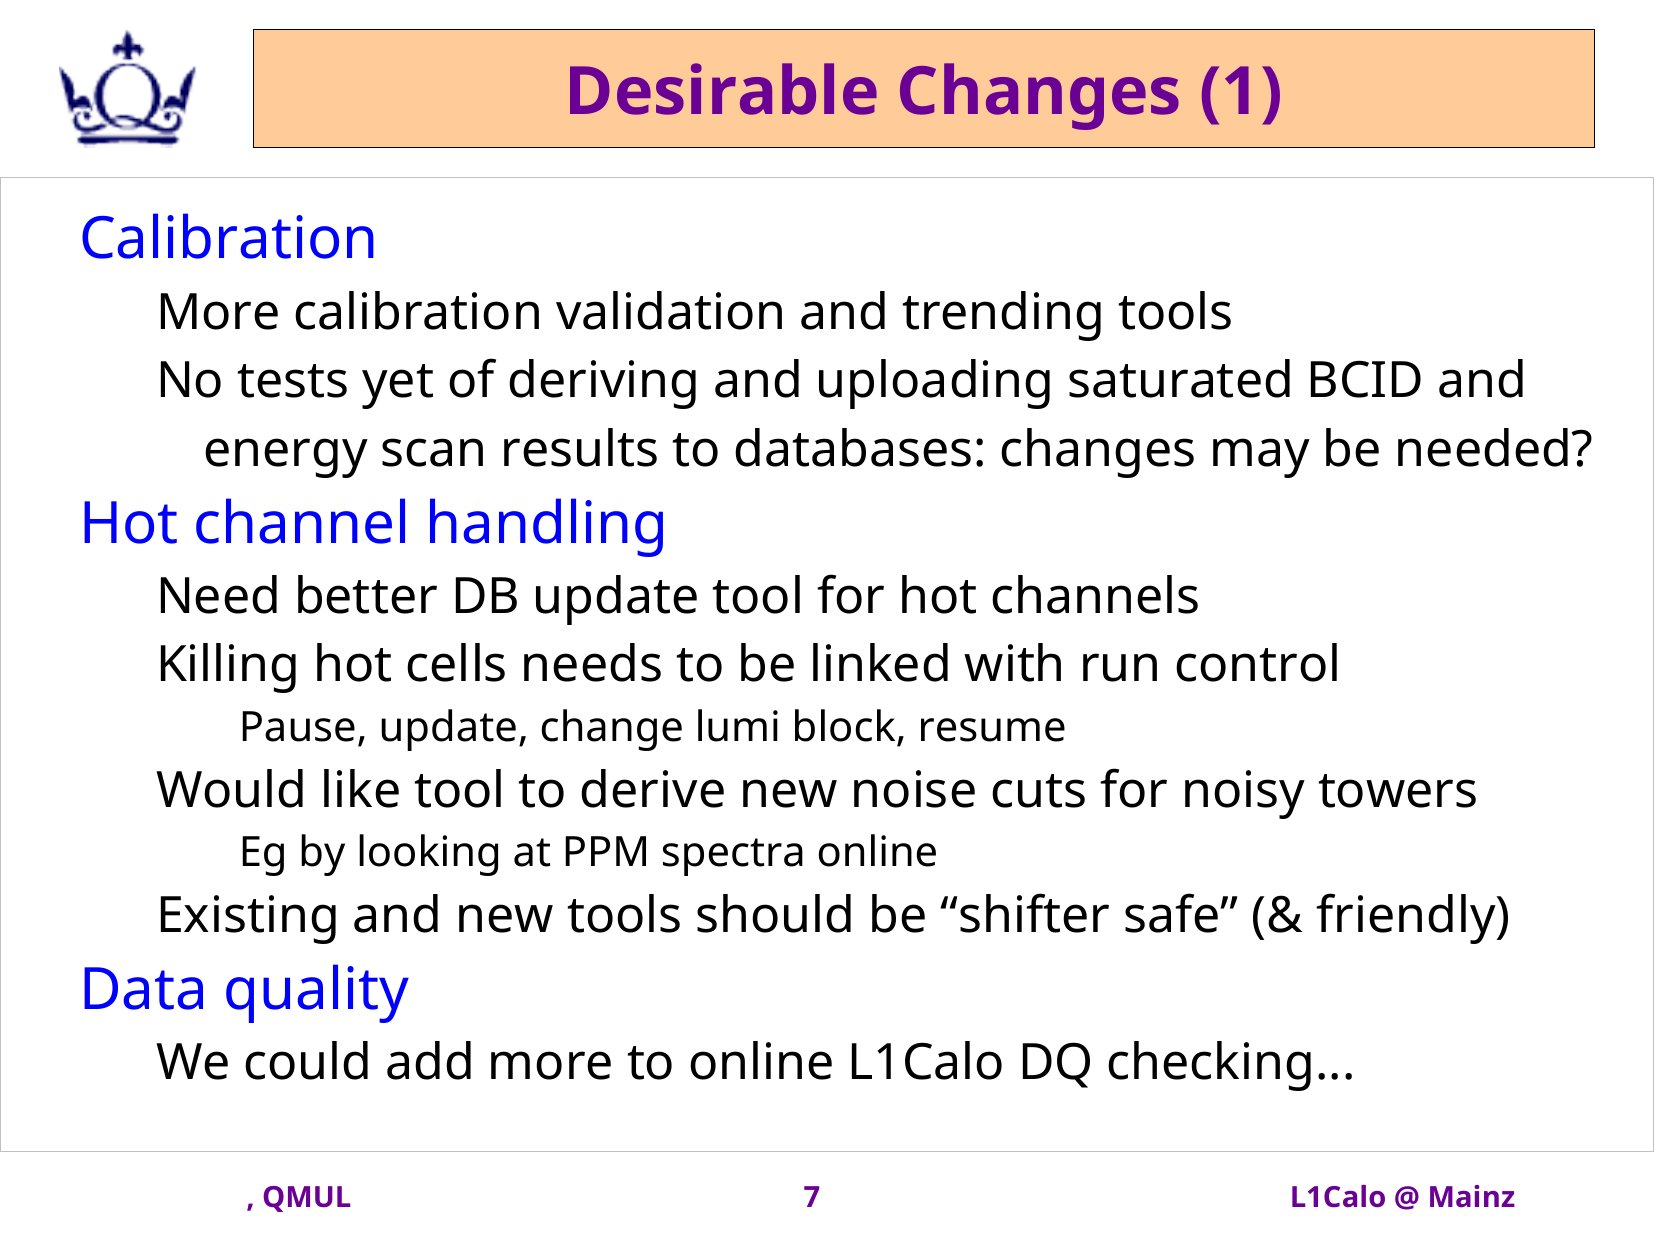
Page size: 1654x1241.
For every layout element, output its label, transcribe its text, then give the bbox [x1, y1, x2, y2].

title Desirable Changes (1) [253, 29, 1595, 148]
list Calibration More calibration validation and trending tools No tests yet of deriving and uploading saturated BCID and energy scan results to databases: changes may be needed? Hot channel handling Need better DB update tool for hot channels Killing hot cells needs to be linked with run control Pause, update, change lumi block, resume Would like tool to derive new noise cuts for noisy towers Eg by looking at PPM spectra online Existing and new tools should be “shifter safe” (& friendly) Data quality We could add more to online L1Calo DQ checking... [61, 196, 1605, 1117]
picture [59, 29, 200, 148]
